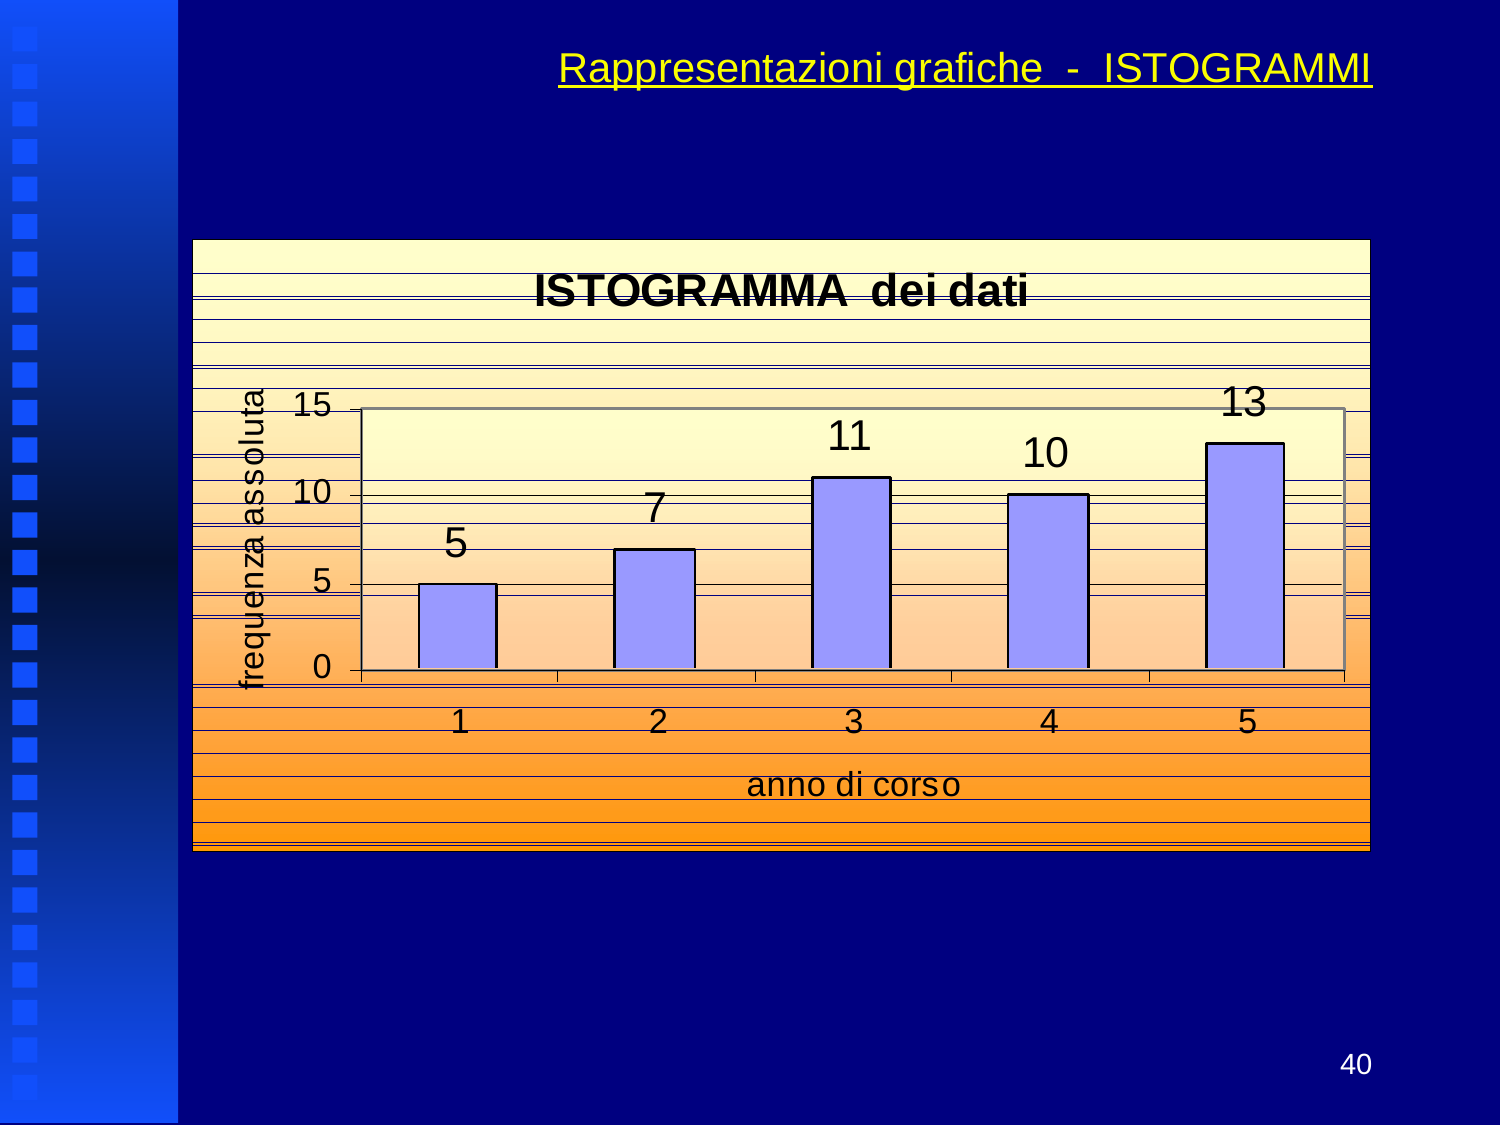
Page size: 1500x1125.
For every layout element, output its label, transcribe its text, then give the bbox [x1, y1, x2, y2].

chart [177, 210, 1414, 867]
text_box Rappresentazioni grafiche - ISTOGRAMMI [174, 33, 1388, 99]
text_box <numero> [1074, 1025, 1388, 1101]
